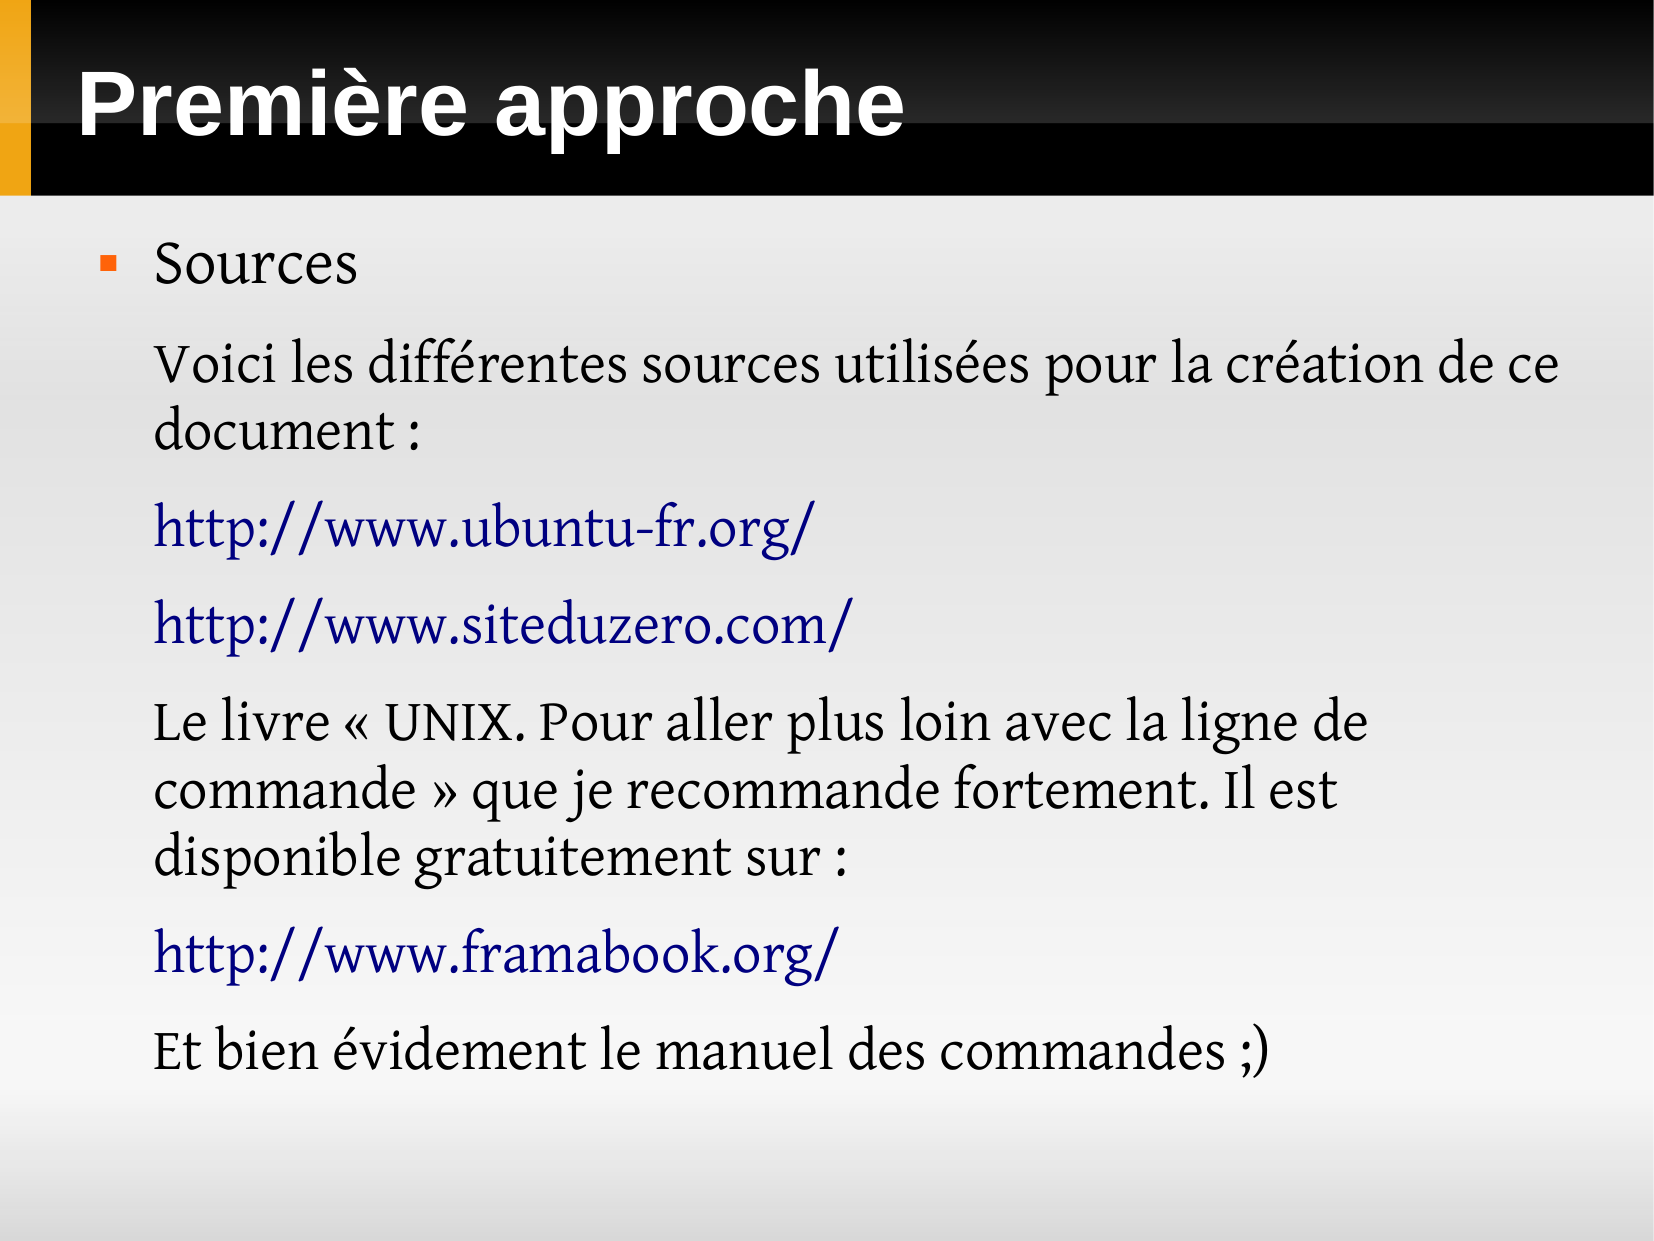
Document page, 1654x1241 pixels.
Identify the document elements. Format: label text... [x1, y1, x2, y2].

title Première approche [76, 0, 1565, 208]
list Sources Voici les différentes sources utilisées pour la création de ce document : http://www.ubuntu-fr.org/ http://www.siteduzero.com/ Le livre « UNIX. Pour aller plus loin avec la ligne de commande » que je recommande fortement. Il est disponible gratuitement sur : http://www.framabook.org/ Et bien évidement le manuel des commandes ;) [82, 226, 1571, 1241]
picture [0, 0, 1654, 1241]
